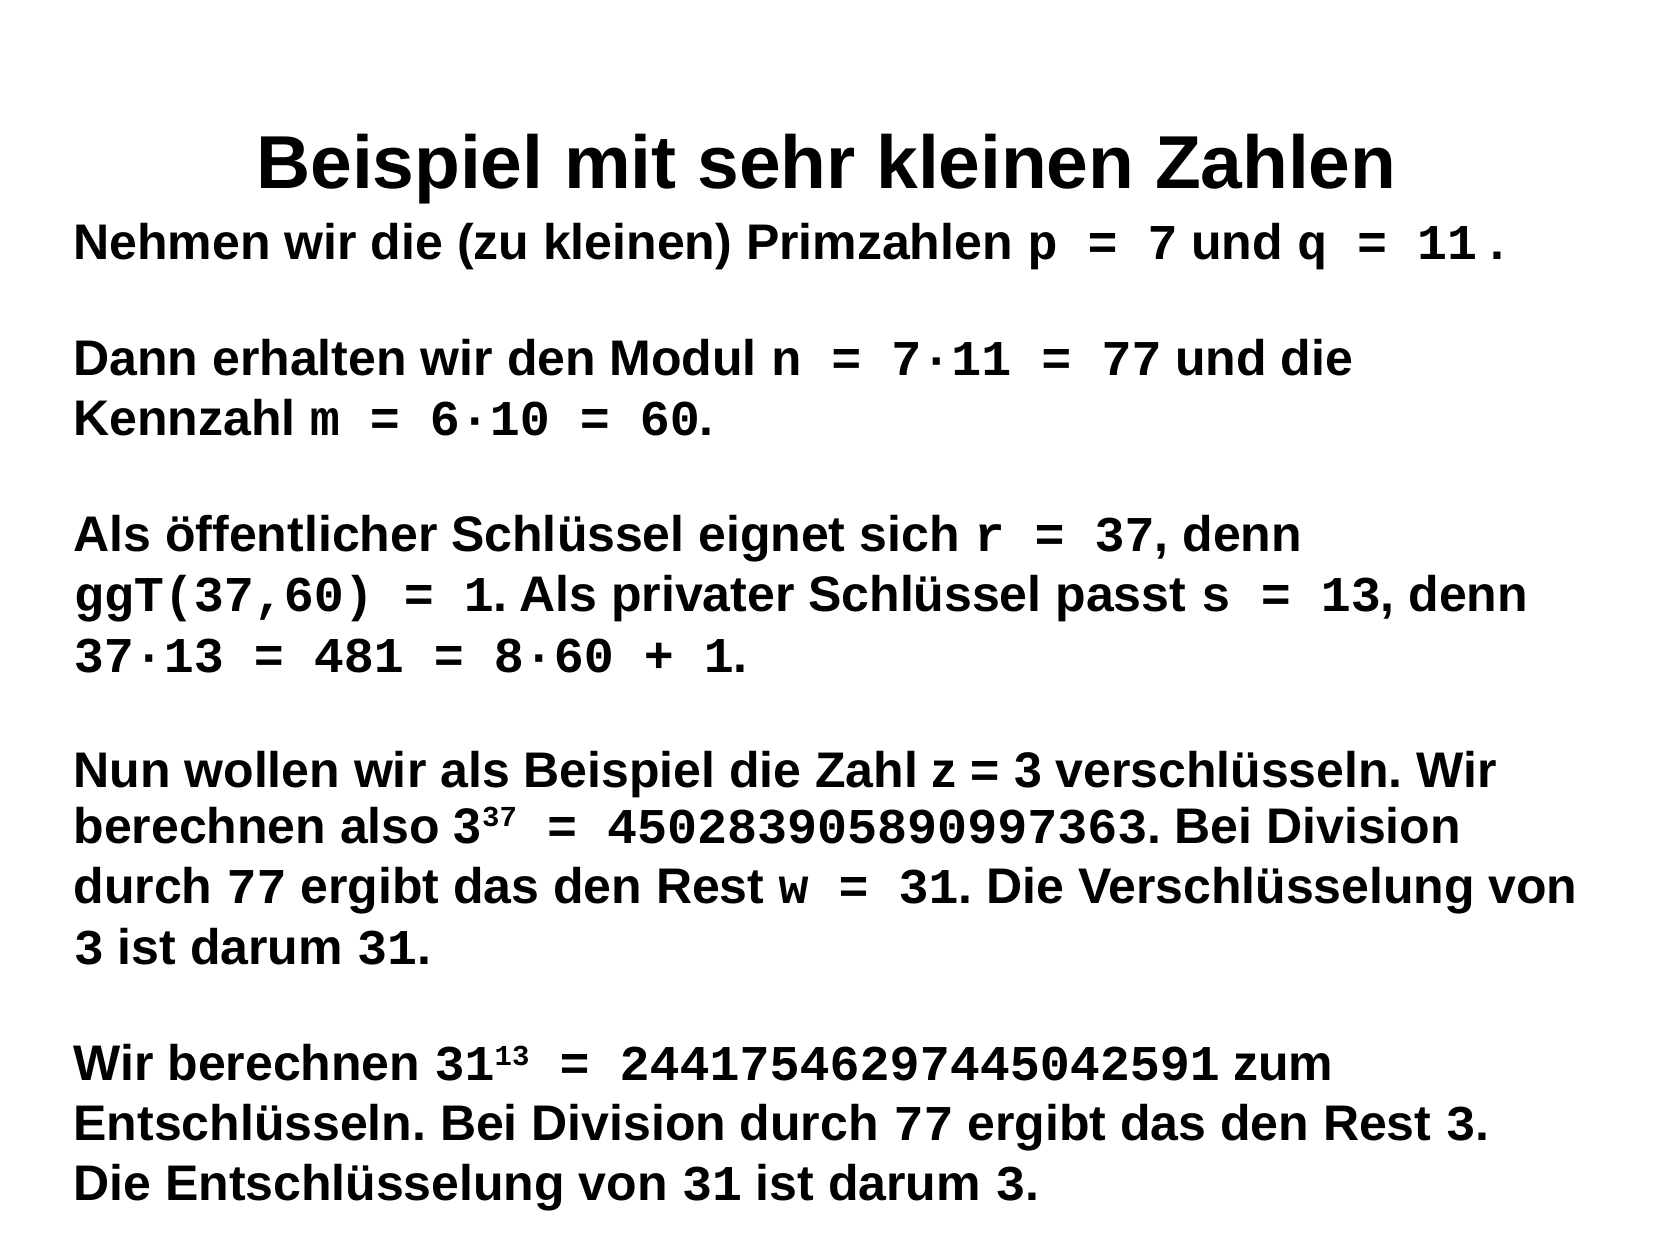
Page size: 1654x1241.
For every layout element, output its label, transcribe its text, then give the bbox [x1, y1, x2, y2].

text_box Nehmen wir die (zu kleinen) Primzahlen p = 7 und q = 11 . Dann erhalten wir den Modul n = 7·11 = 77 und die Kennzahl m = 6·10 = 60. Als öffentlicher Schlüssel eignet sich r = 37, denn ggT(37,60) = 1. Als privater Schlüssel passt s = 13, denn 37·13 = 481 = 8·60 + 1. Nun wollen wir als Beispiel die Zahl z = 3 verschlüsseln. Wir berechnen also 337 = 450283905890997363. Bei Division durch 77 ergibt das den Rest w = 31. Die Verschlüsselung von 3 ist darum 31. Wir berechnen 3113 = 24417546297445042591 zum Entschlüsseln. Bei Division durch 77 ergibt das den Rest 3. Die Entschlüsselung von 31 ist darum 3. [59, 206, 1595, 1224]
title Beispiel mit sehr kleinen Zahlen [88, 88, 1565, 206]
